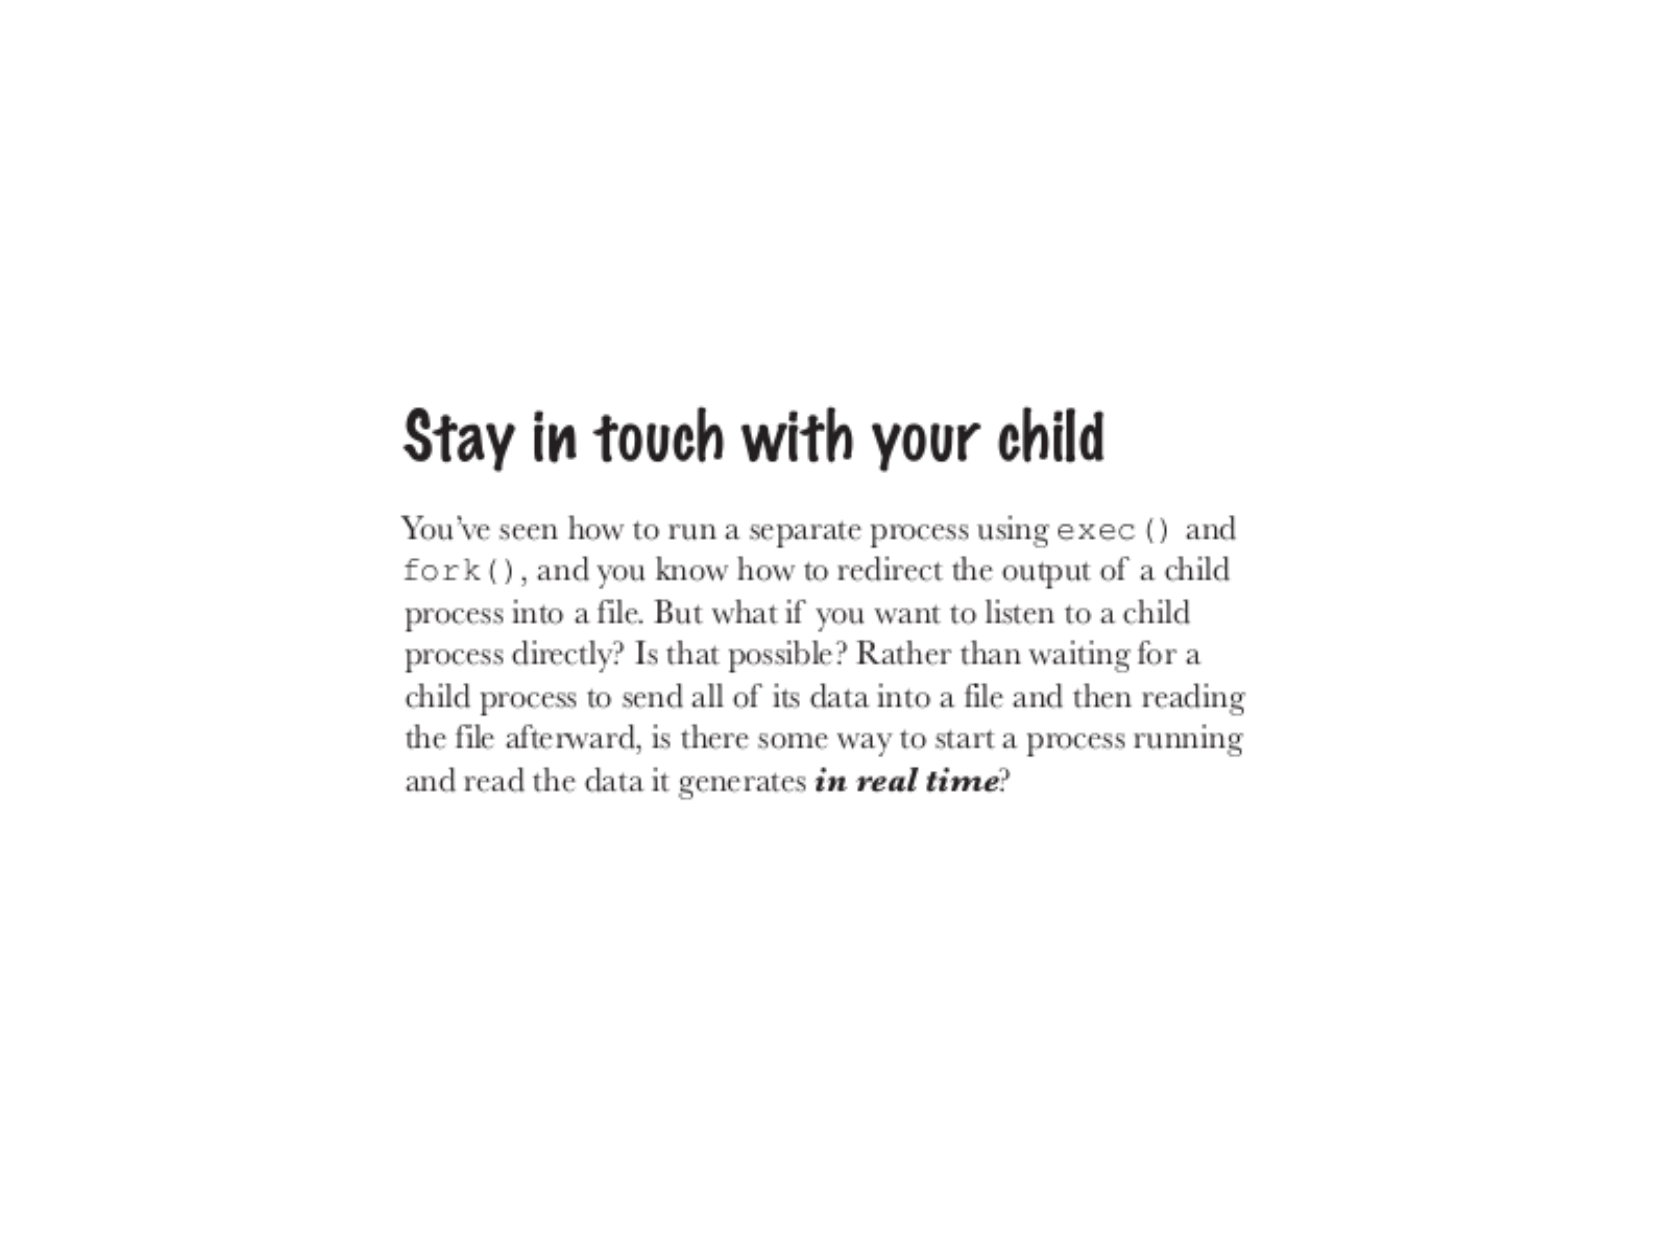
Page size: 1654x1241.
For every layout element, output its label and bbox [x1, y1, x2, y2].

picture [366, 389, 1359, 839]
